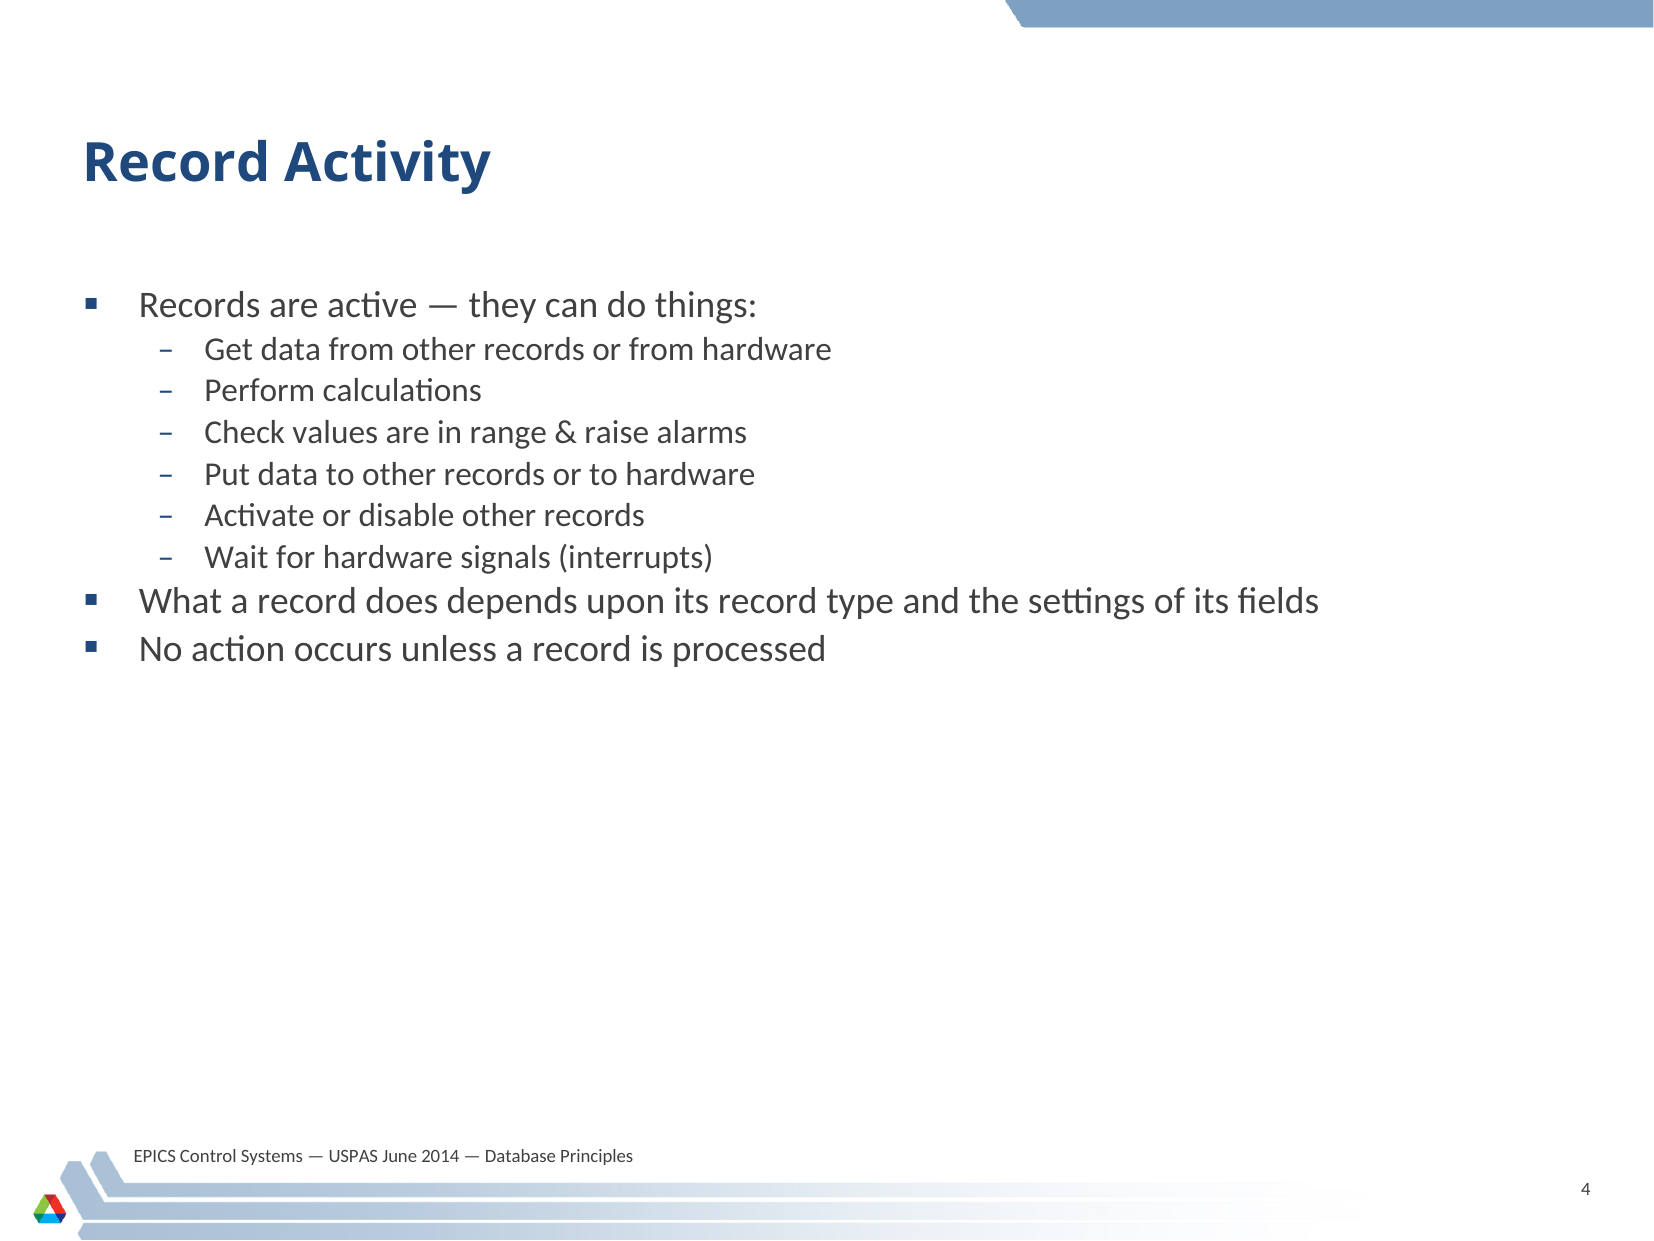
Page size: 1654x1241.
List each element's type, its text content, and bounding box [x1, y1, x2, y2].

picture [0, 1143, 1654, 1240]
title Record Activity [82, 128, 1571, 192]
picture [0, 0, 1654, 29]
list Records are active — they can do things: Get data from other records or from hardware Perform calculations Check values are in range & raise alarms Put data to other records or to hardware Activate or disable other records Wait for hardware signals (interrupts) What a record does depends upon its record type and the settings of its fields No action occurs unless a record is processed [82, 289, 1571, 740]
